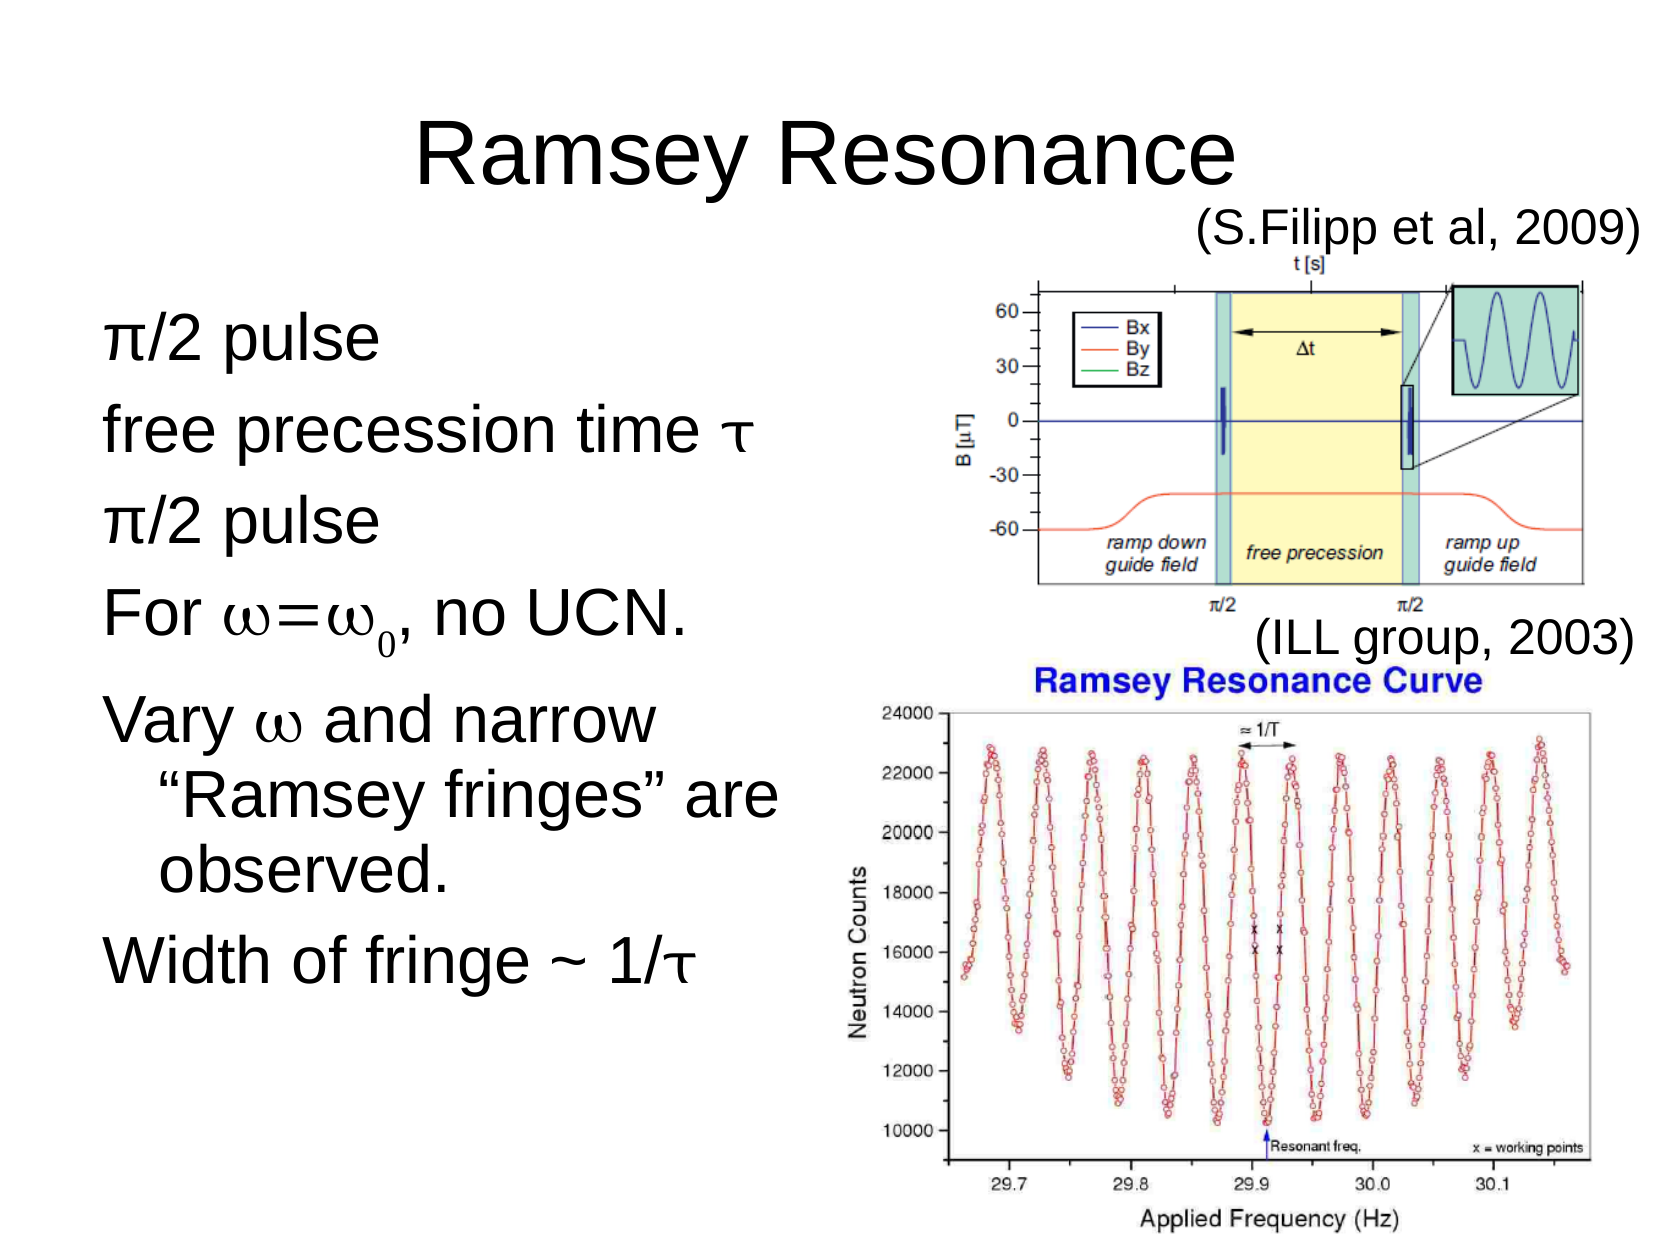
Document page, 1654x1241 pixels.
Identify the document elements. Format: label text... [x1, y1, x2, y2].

picture [833, 654, 1648, 1241]
text_box (ILL group, 2003) [1234, 599, 1654, 675]
text_box (S.Filipp et al, 2009) [1175, 188, 1654, 265]
title Ramsey Resonance [82, 39, 1571, 267]
picture [930, 236, 1598, 633]
list π/2 pulse free precession time  π/2 pulse For =0, no UCN. Vary  and narrow “Ramsey fringes” are observed. Width of fringe ~ 1/ [82, 290, 886, 1129]
